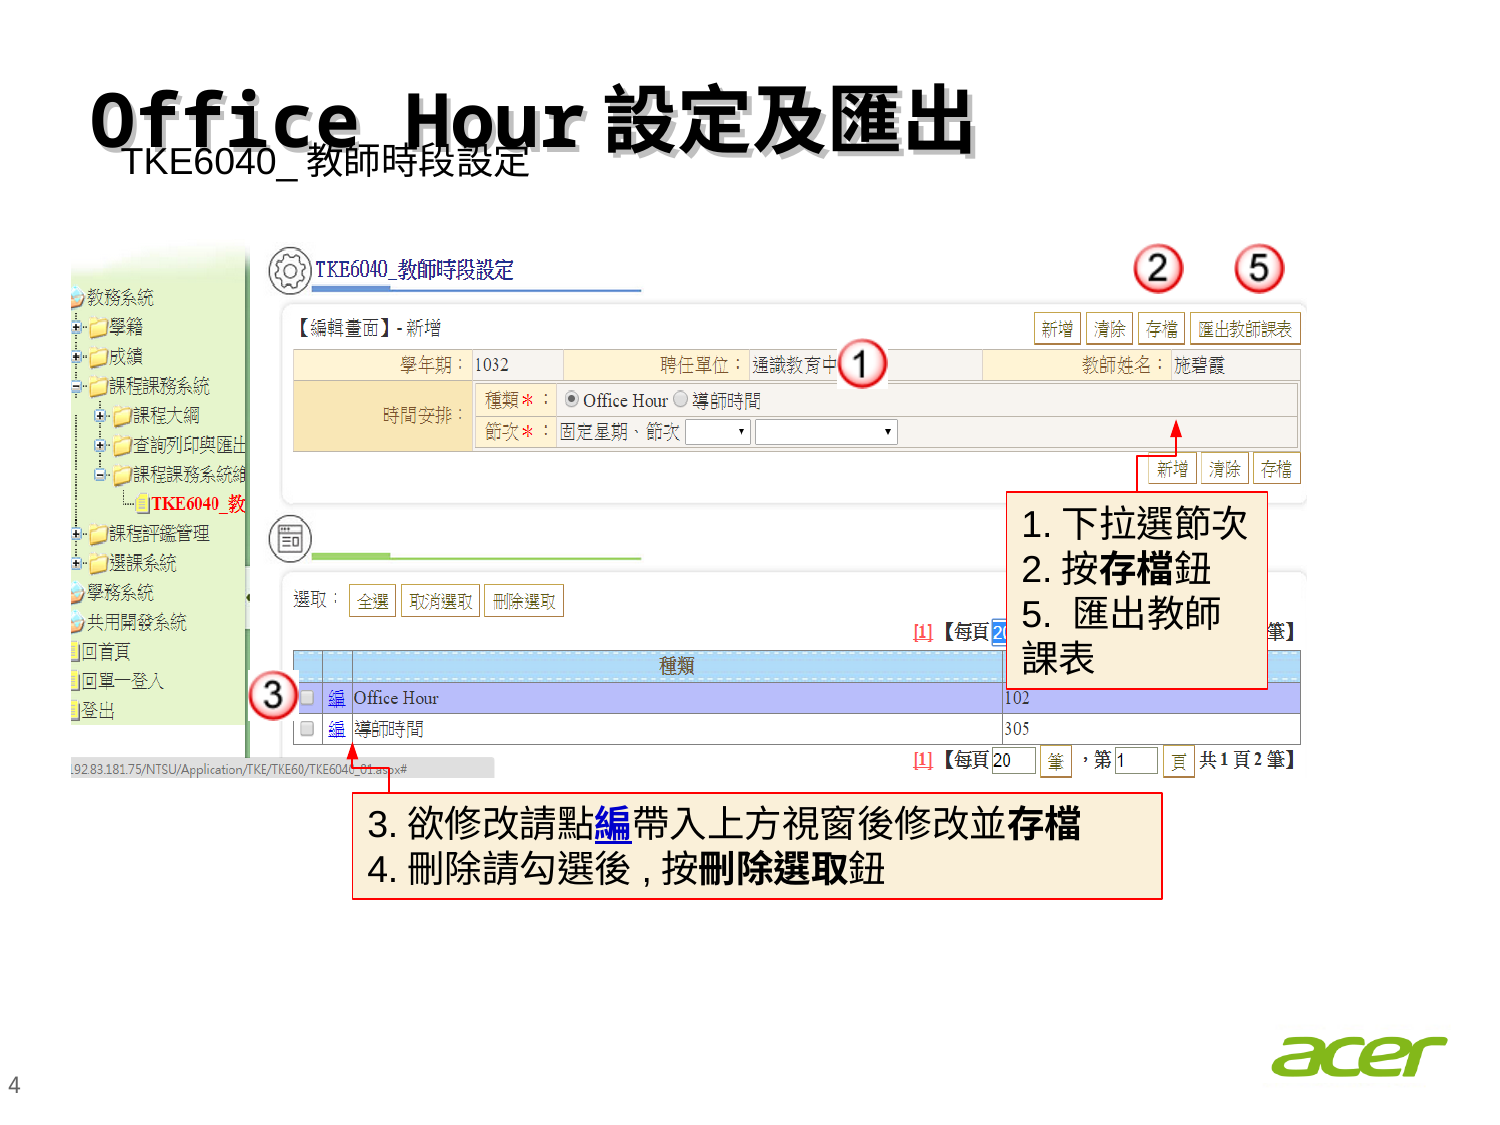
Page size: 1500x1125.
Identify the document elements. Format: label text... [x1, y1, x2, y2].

text_box 3 [0, 1056, 140, 1117]
picture [71, 239, 1307, 778]
text_box 1.下拉選節次 2.按存檔鈕 5. 匯出教師課表 [1006, 492, 1268, 690]
text_box TKE6040_教師時段設定 [105, 129, 542, 191]
text_box 3.欲修改請點編帶入上方視窗後修改並存檔 4.刪除請勾選後,按刪除選取鈕 [352, 792, 1162, 899]
title Office Hour設定及匯出 [75, 6, 1426, 153]
